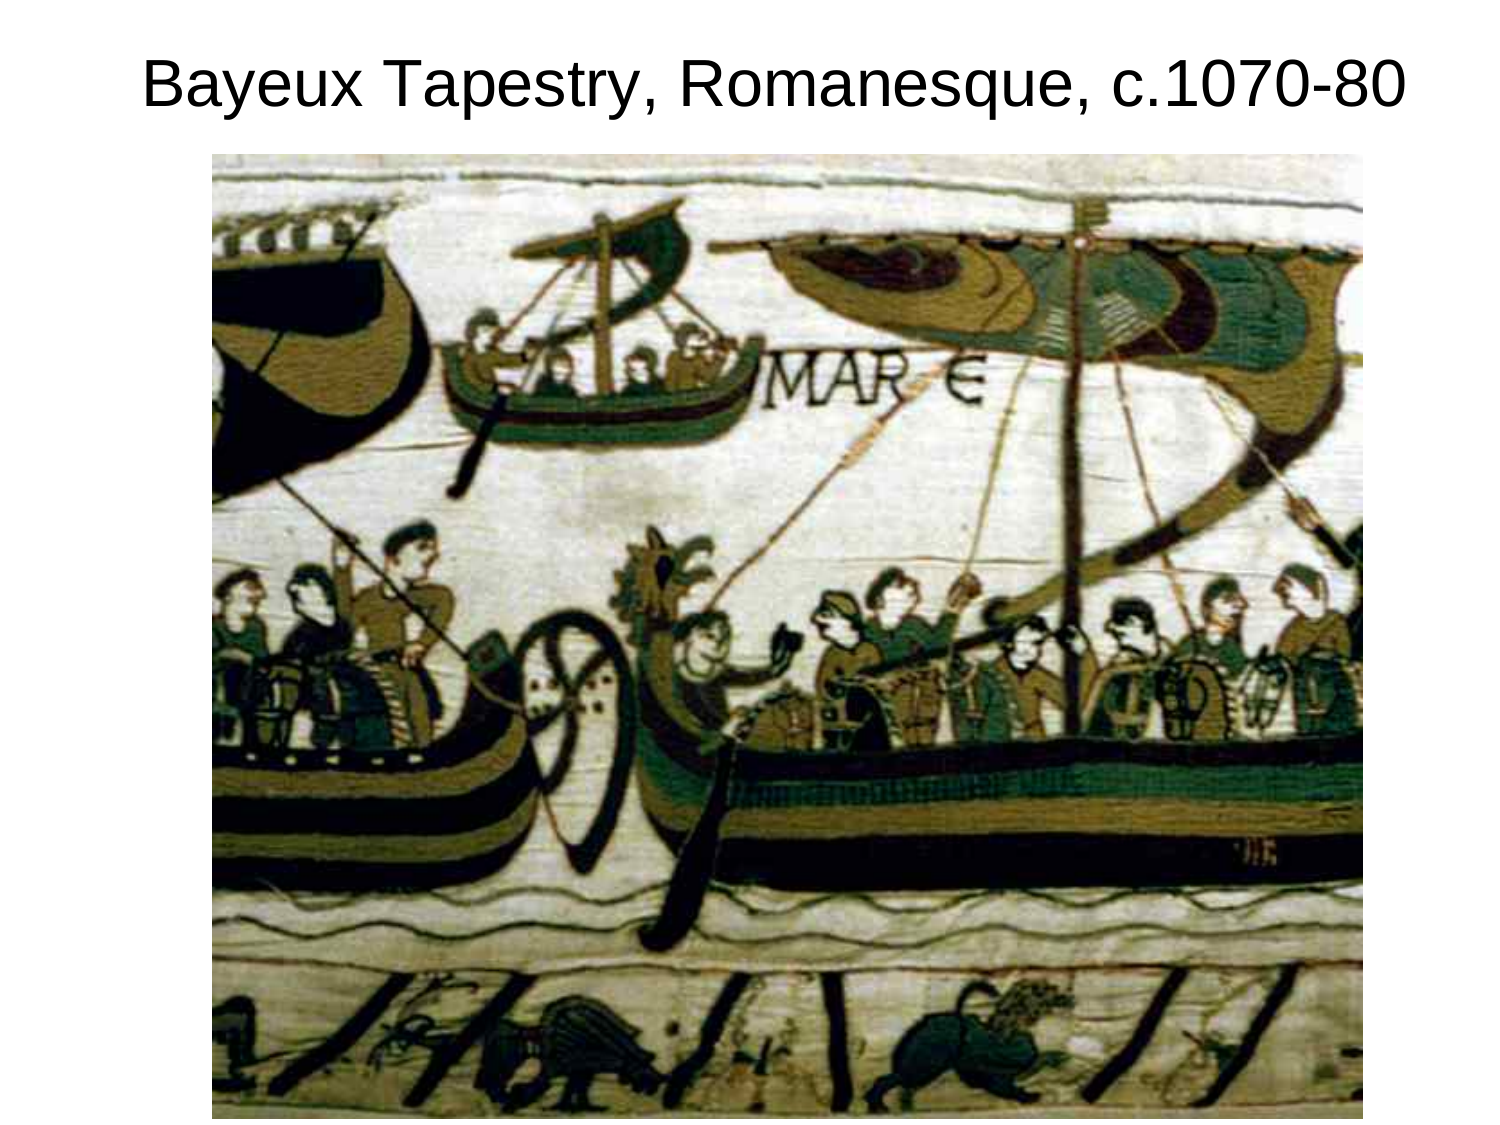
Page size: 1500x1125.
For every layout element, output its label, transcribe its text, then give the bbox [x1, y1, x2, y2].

title Bayeux Tapestry, Romanesque, c.1070-80 [74, 12, 1475, 156]
picture [212, 154, 1363, 1120]
